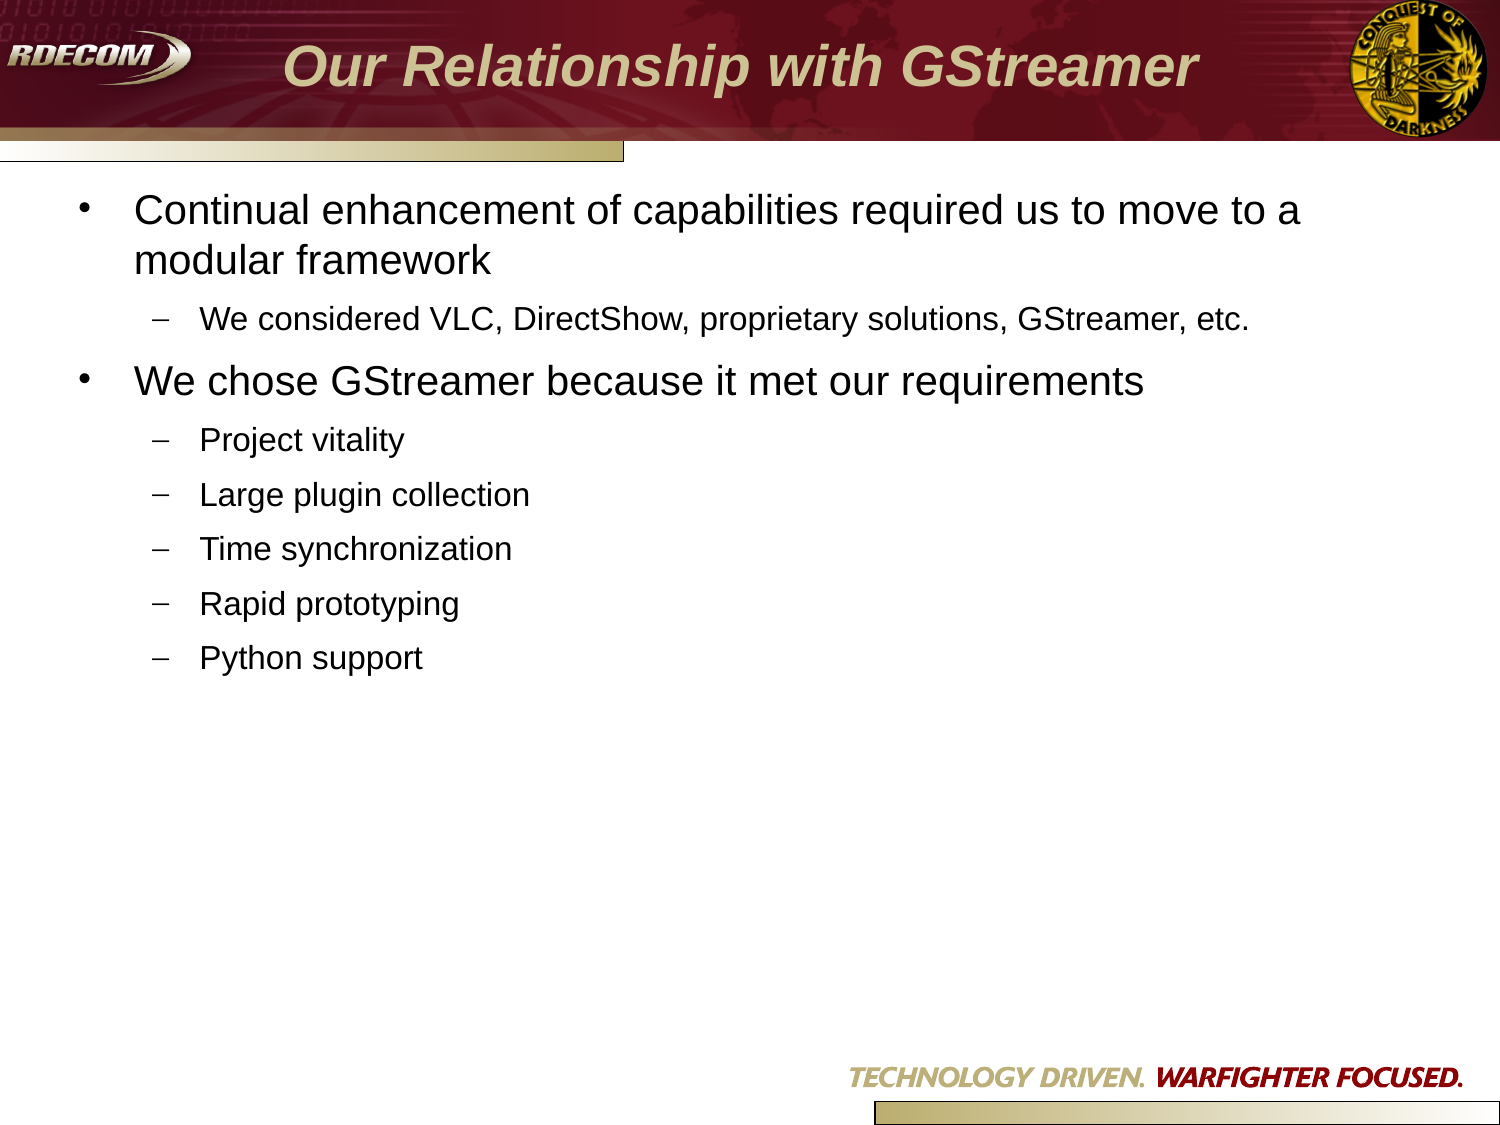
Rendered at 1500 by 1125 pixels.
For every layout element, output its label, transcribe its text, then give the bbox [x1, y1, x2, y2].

picture [0, 0, 1500, 141]
title Our Relationship with GStreamer [237, 0, 1244, 138]
list Continual enhancement of capabilities required us to move to a modular framework We considered VLC, DirectShow, proprietary solutions, GStreamer, etc. We chose GStreamer because it met our requirements Project vitality Large plugin collection Time synchronization Rapid prototyping Python support [62, 174, 1413, 918]
